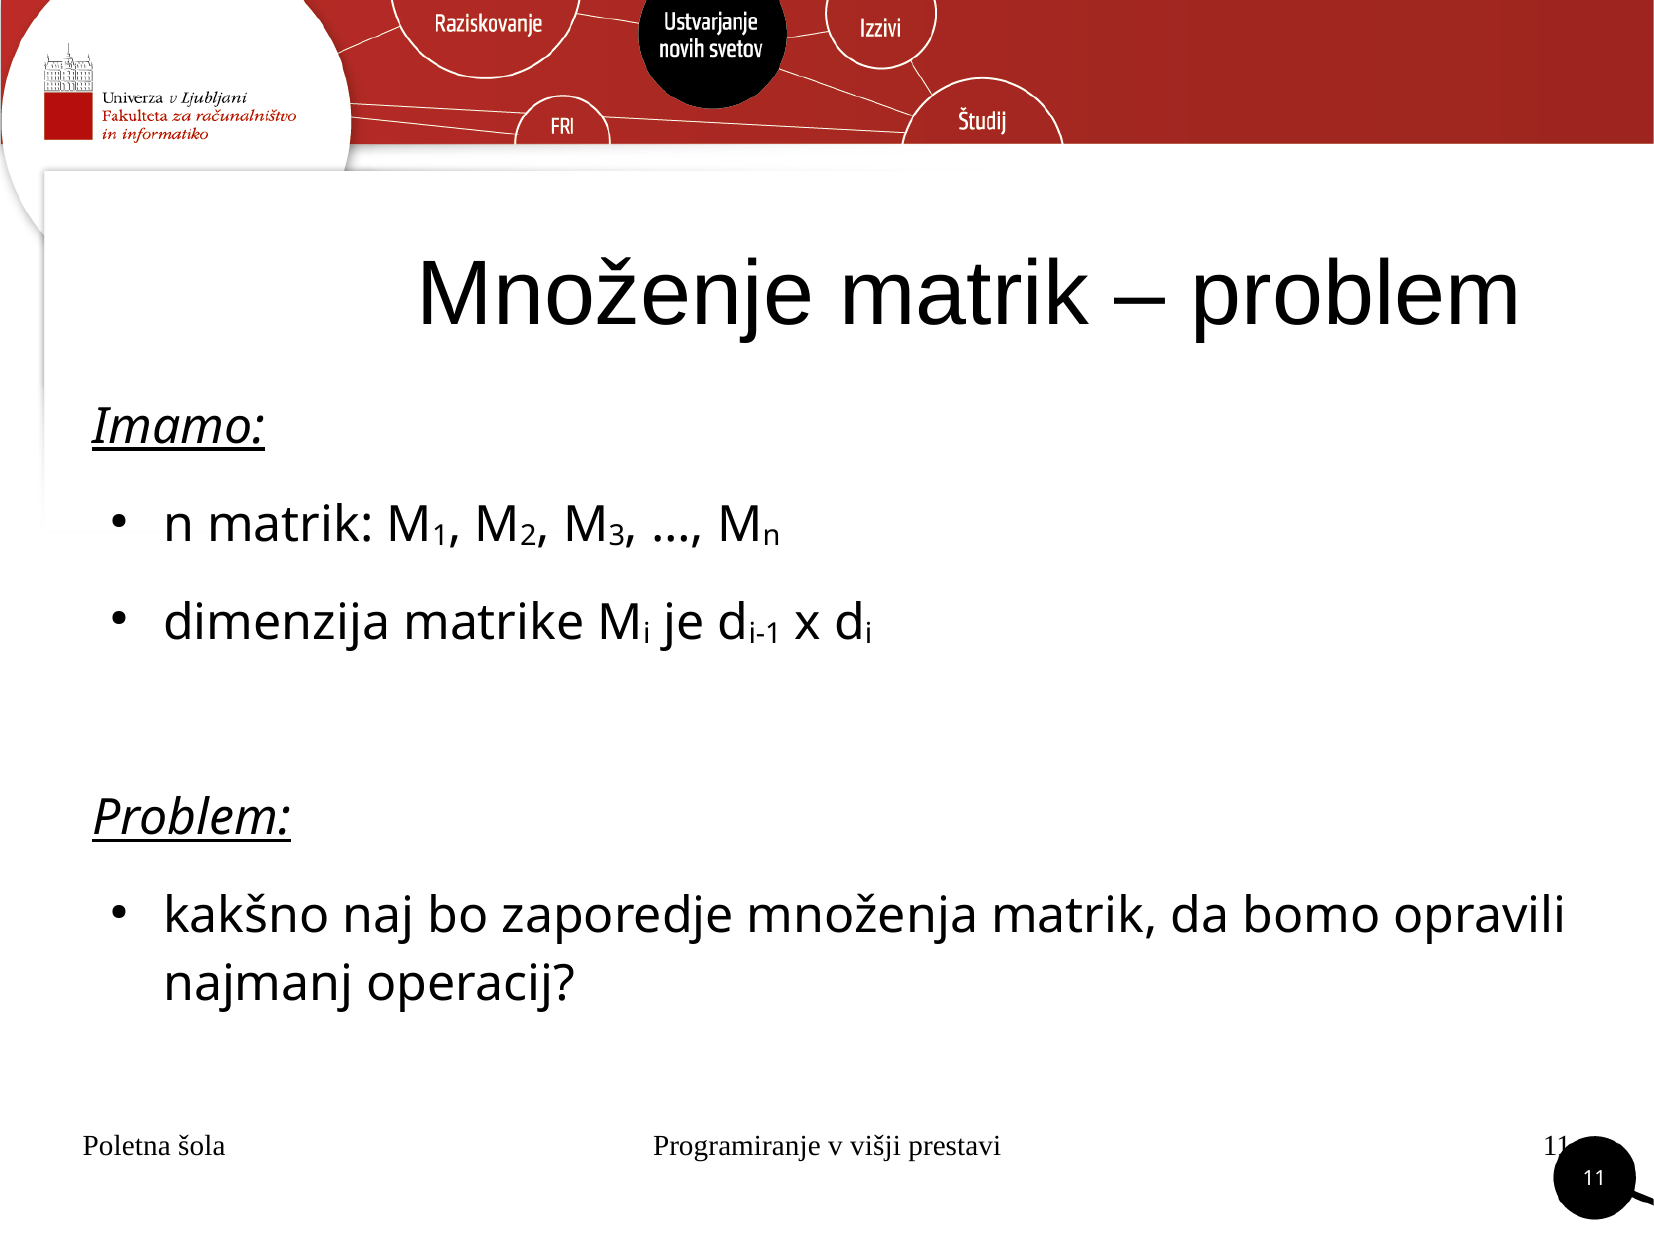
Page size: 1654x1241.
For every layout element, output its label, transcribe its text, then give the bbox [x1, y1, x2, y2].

list Imamo: n matrik: M1, M2, M3, …, Mn dimenzija matrike Mi je di-1 x di Problem: kakšno naj bo zaporedje množenja matrik, da bomo opravili najmanj operacij? [92, 390, 1583, 1058]
picture [0, 0, 1654, 1241]
text_box <številka> [1553, 1145, 1636, 1212]
title Množenje matrik – problem [35, 188, 1524, 397]
